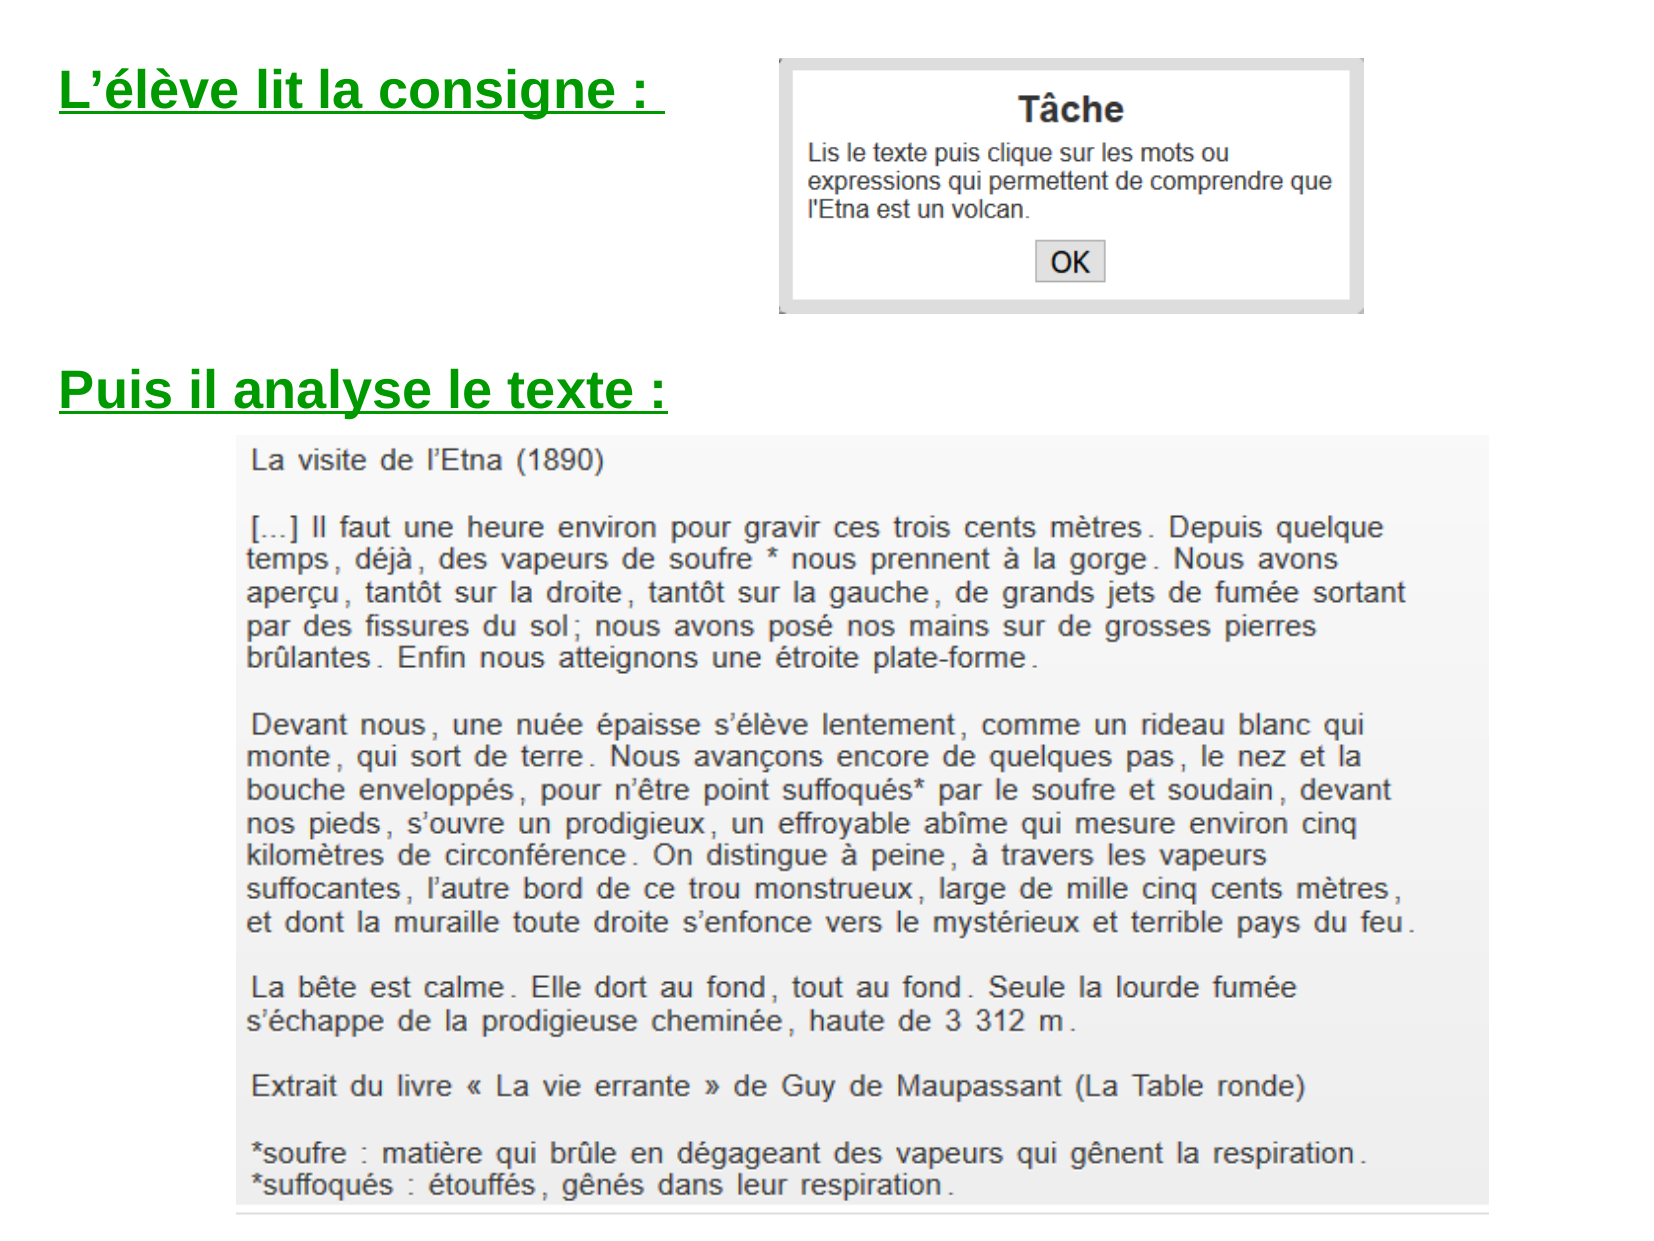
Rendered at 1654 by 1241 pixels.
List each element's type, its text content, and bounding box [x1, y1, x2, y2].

list L’élève lit la consigne : Puis il analyse le texte : [59, 59, 1548, 779]
picture [779, 58, 1364, 314]
picture [236, 435, 1489, 1217]
